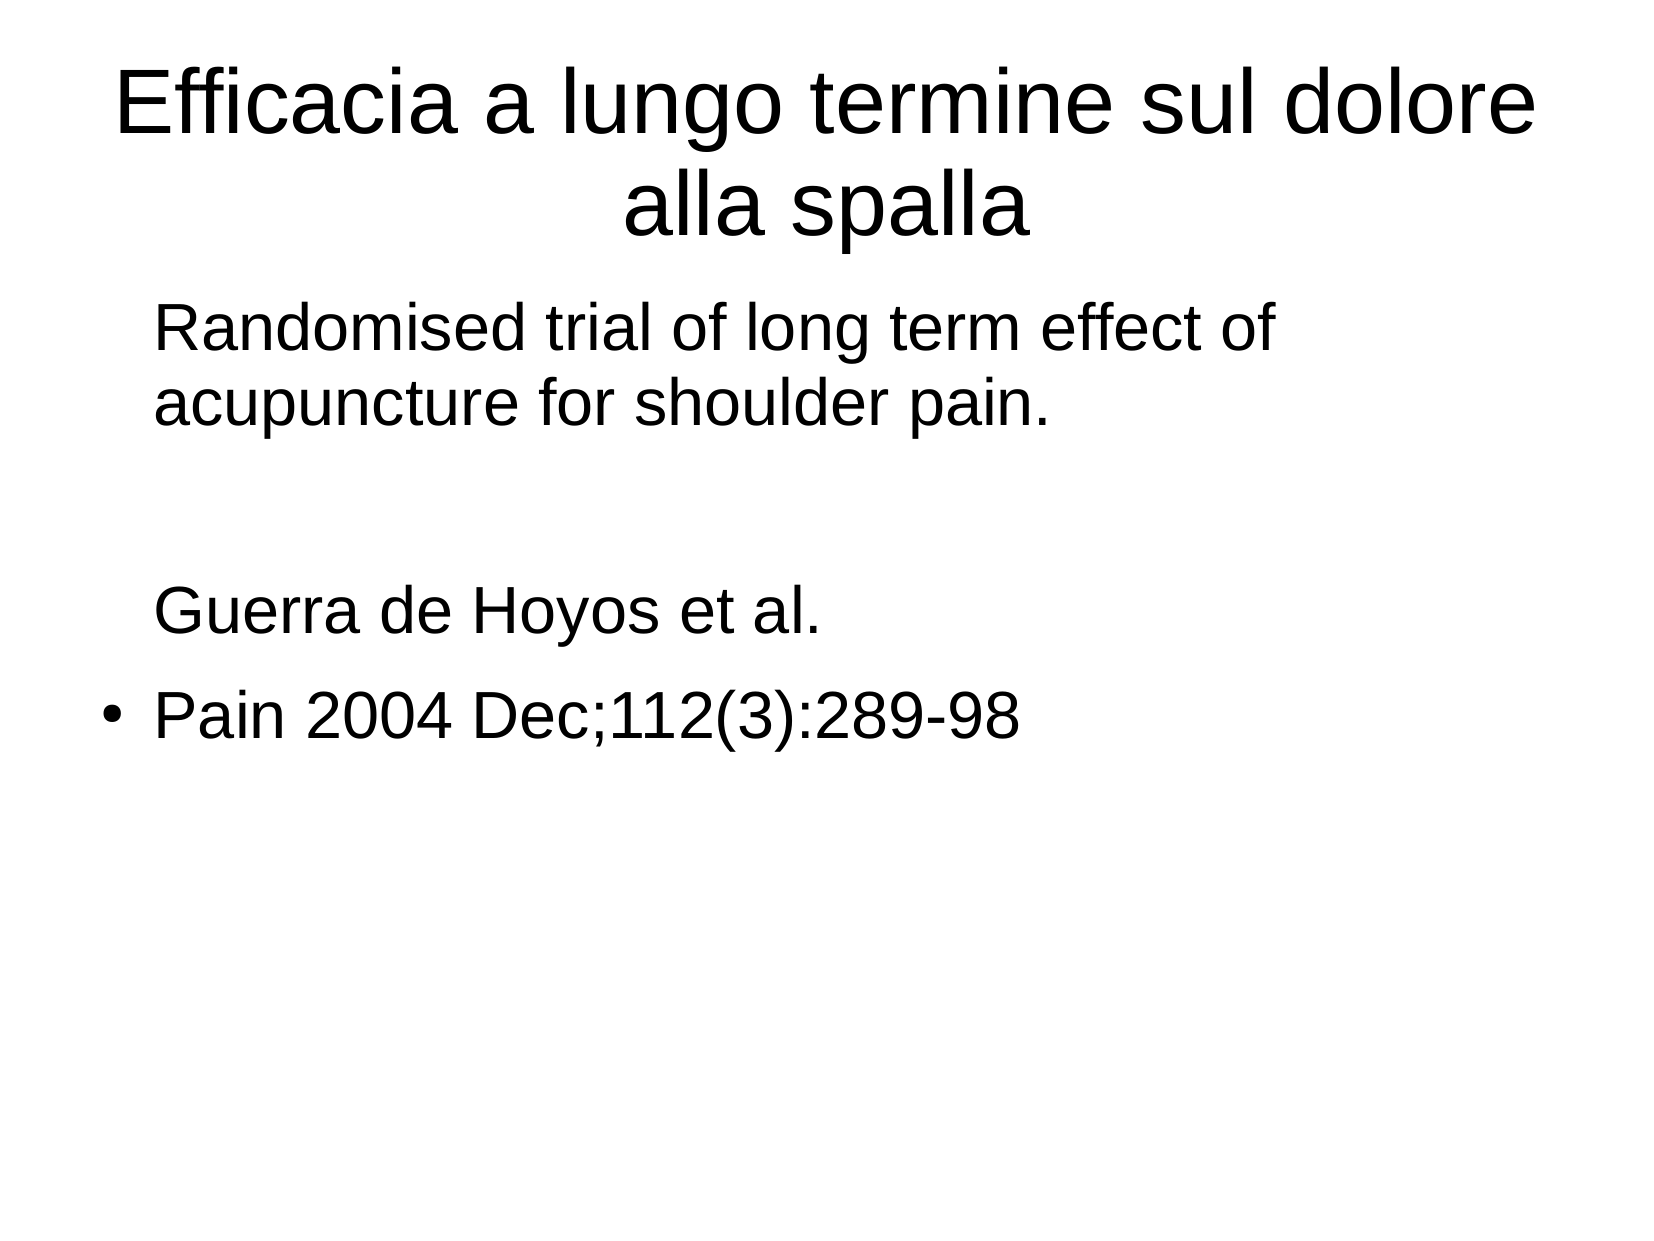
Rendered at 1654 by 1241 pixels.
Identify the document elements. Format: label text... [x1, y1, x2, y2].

title Efficacia a lungo termine sul dolore alla spalla [82, 49, 1571, 257]
list Randomised trial of long term effect of acupuncture for shoulder pain. Guerra de Hoyos et al. Pain 2004 Dec;112(3):289-98 [82, 290, 1571, 1109]
